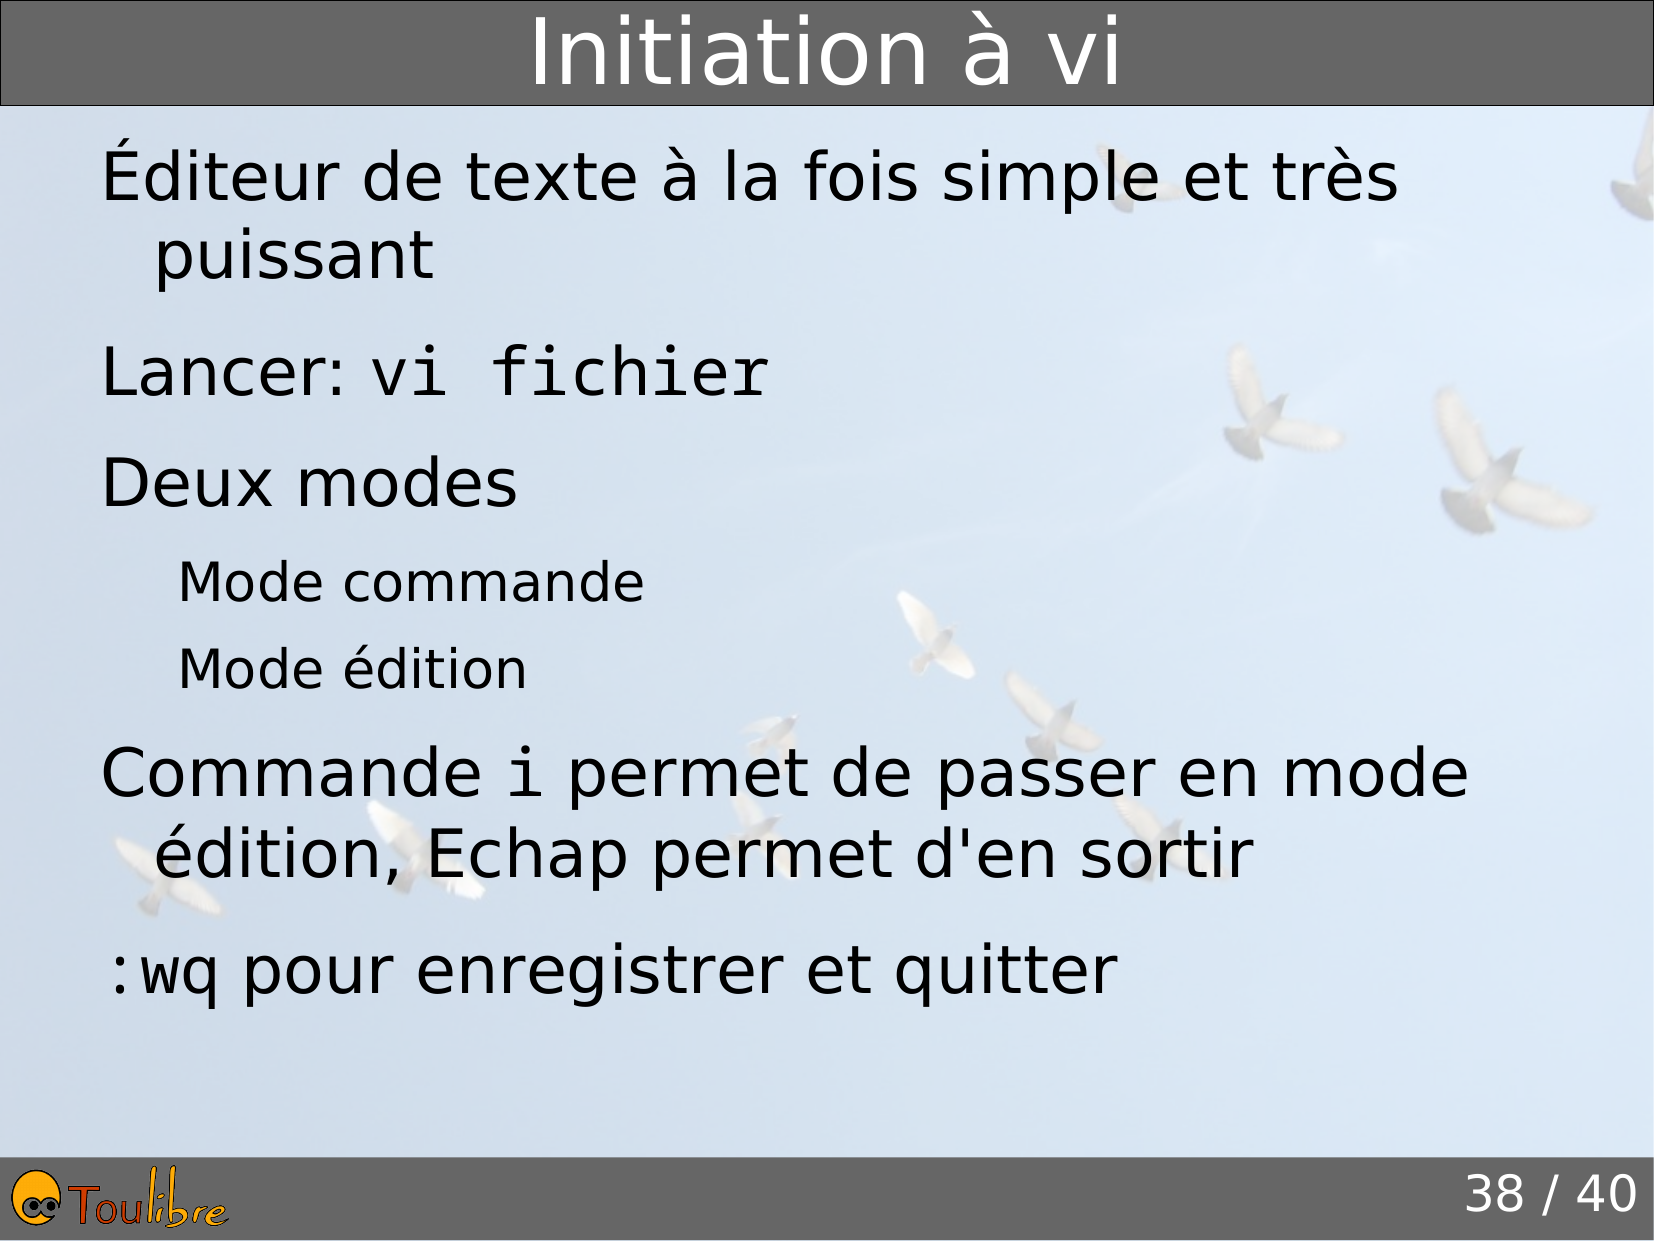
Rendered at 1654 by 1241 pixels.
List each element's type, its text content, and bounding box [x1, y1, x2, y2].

list Éditeur de texte à la fois simple et très puissant Lancer: vi fichier Deux modes Mode commande Mode édition Commande i permet de passer en mode édition, Echap permet d'en sortir :wq pour enregistrer et quitter [82, 138, 1571, 1094]
title Initiation à vi [0, 0, 1654, 107]
picture [11, 1165, 229, 1228]
